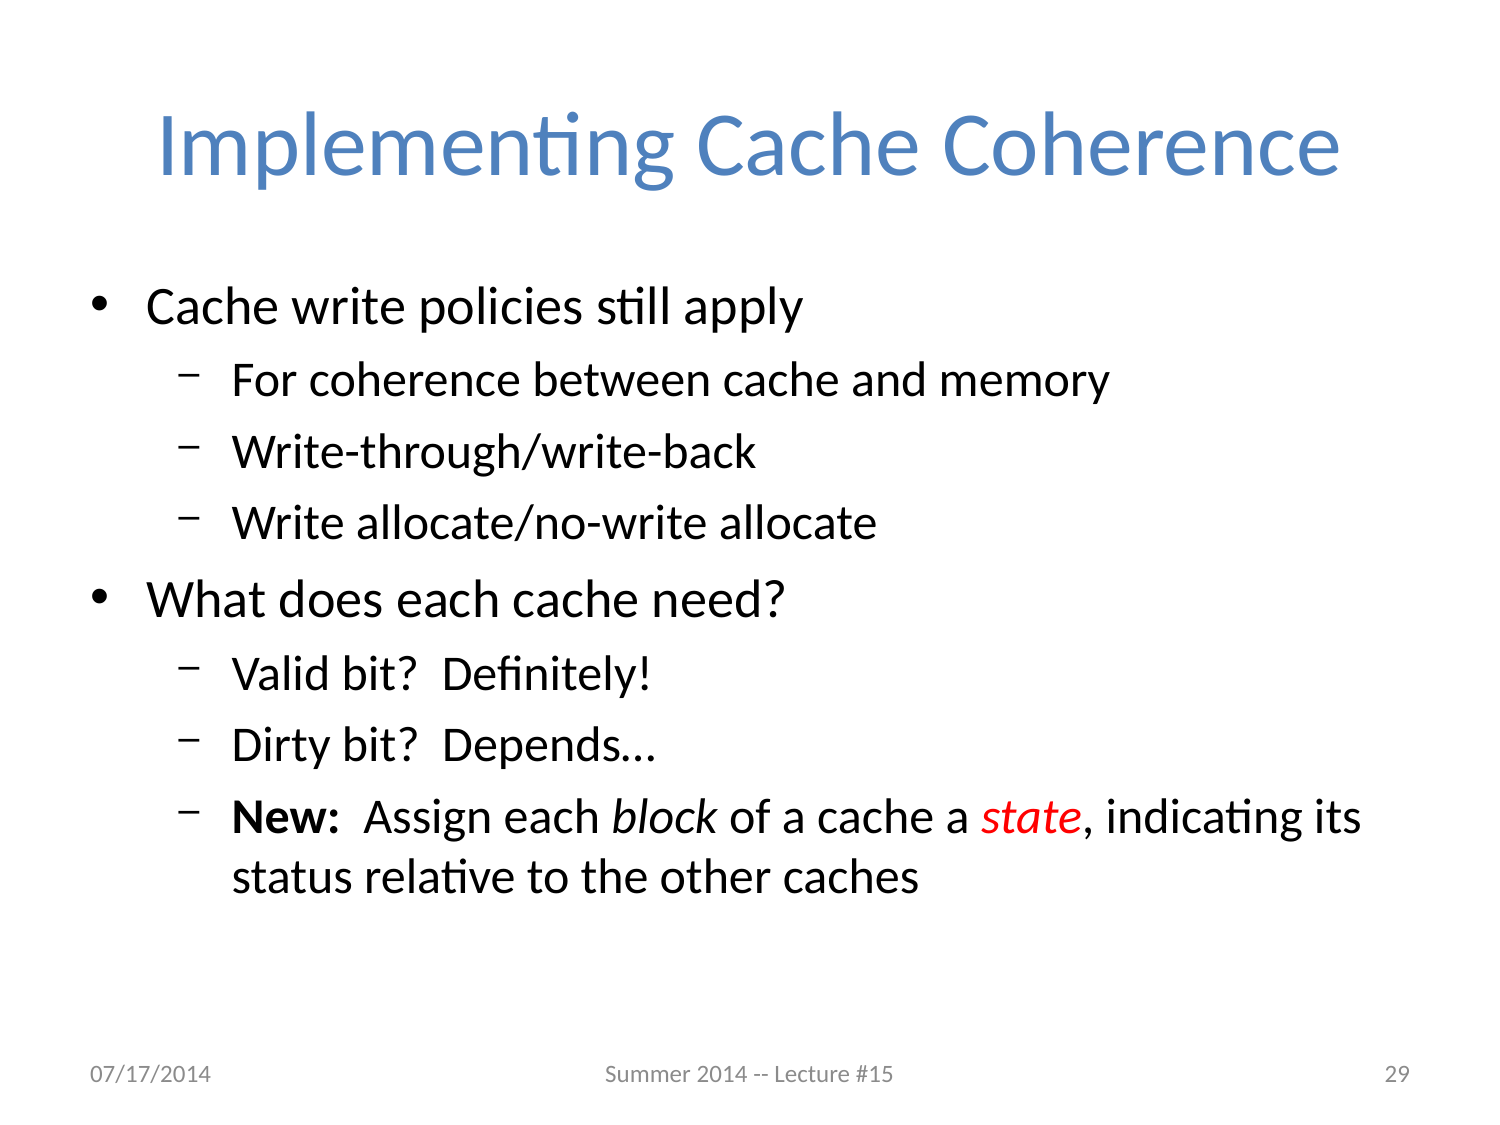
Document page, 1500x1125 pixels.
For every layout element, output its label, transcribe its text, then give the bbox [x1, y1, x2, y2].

slide_number 07/17/2014 [75, 1042, 425, 1103]
list Cache write policies still apply For coherence between cache and memory Write-through/write-back Write allocate/no-write allocate What does each cache need? Valid bit? Definitely! Dirty bit? Depends… New: Assign each block of a cache a state, indicating its status relative to the other caches [75, 262, 1425, 1073]
title Implementing Cache Coherence [75, 45, 1425, 233]
footer Summer 2014 -- Lecture #15 [512, 1042, 988, 1103]
slide_number <number> [1074, 1042, 1425, 1103]
